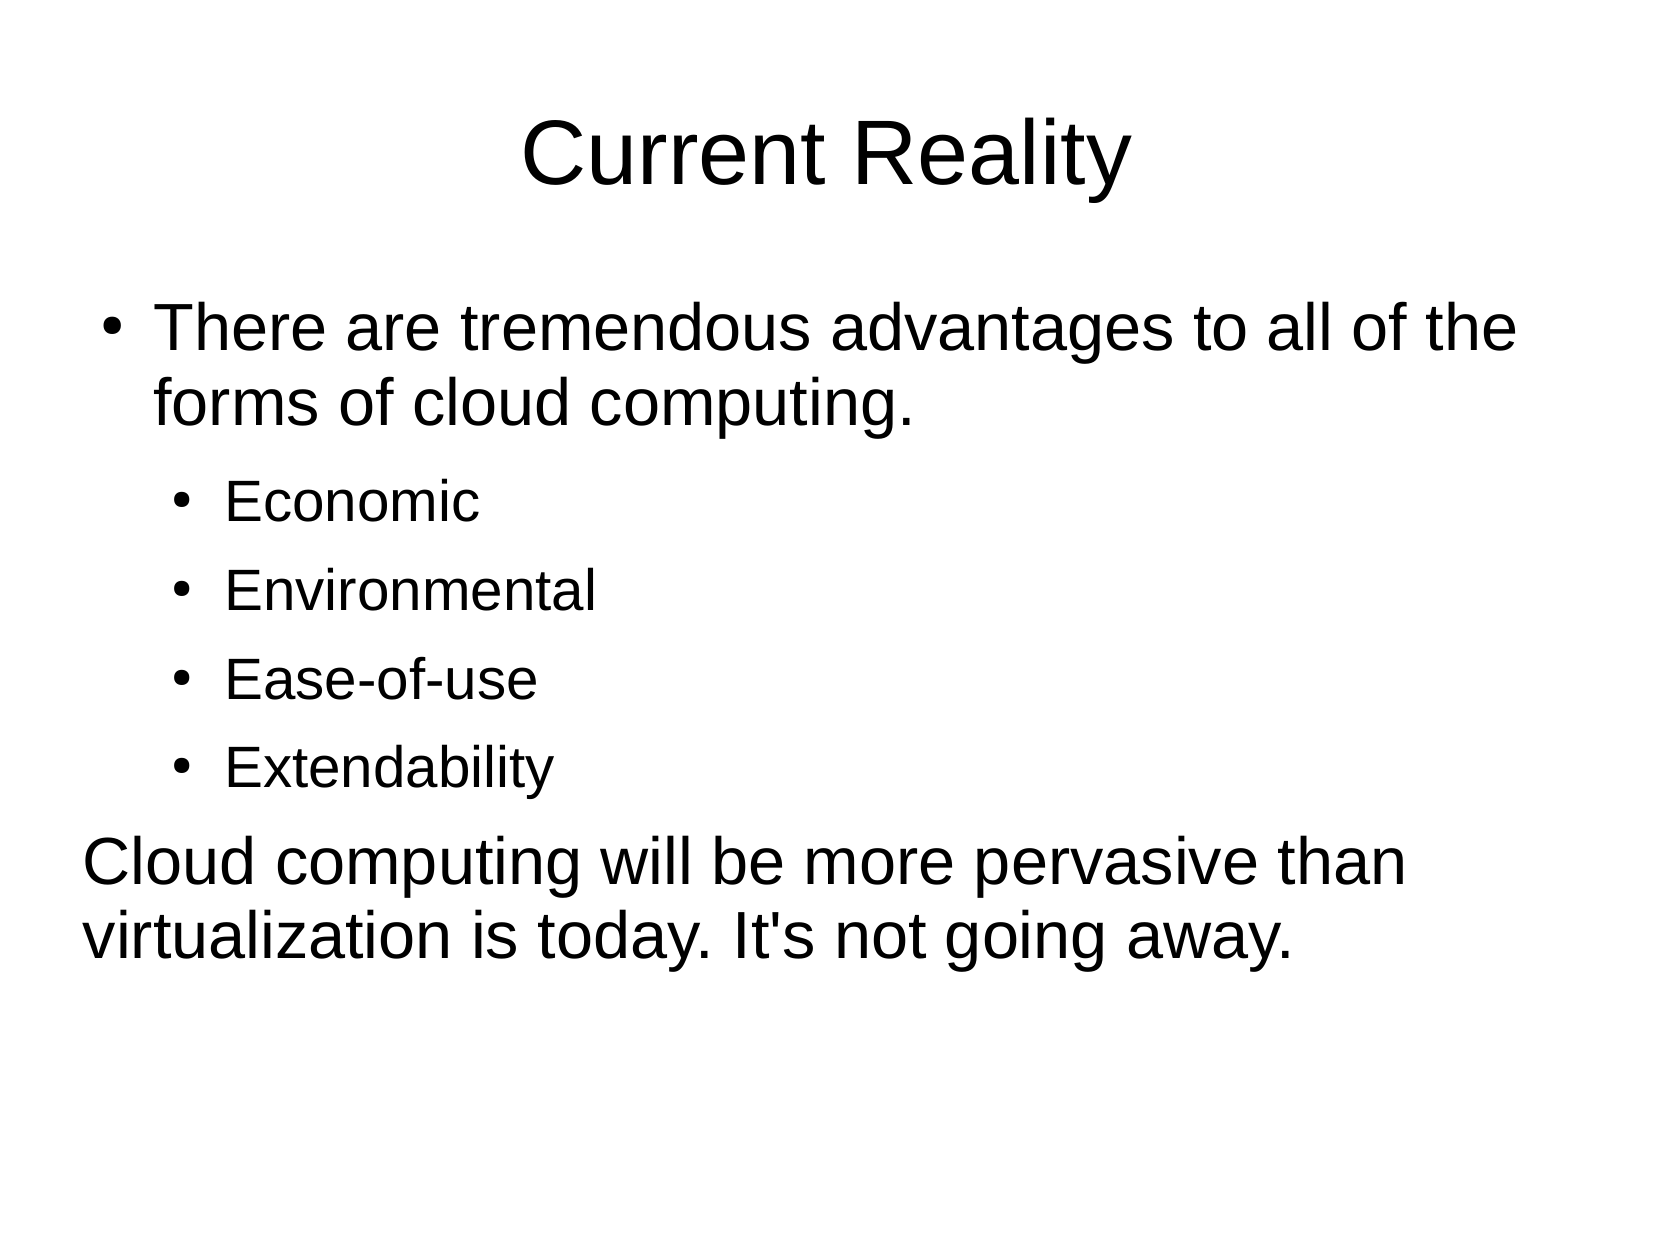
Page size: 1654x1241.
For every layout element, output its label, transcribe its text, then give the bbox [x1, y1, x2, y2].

list There are tremendous advantages to all of the forms of cloud computing. Economic Environmental Ease-of-use Extendability Cloud computing will be more pervasive than virtualization is today. It's not going away. [82, 290, 1571, 1109]
title Current Reality [82, 49, 1571, 257]
